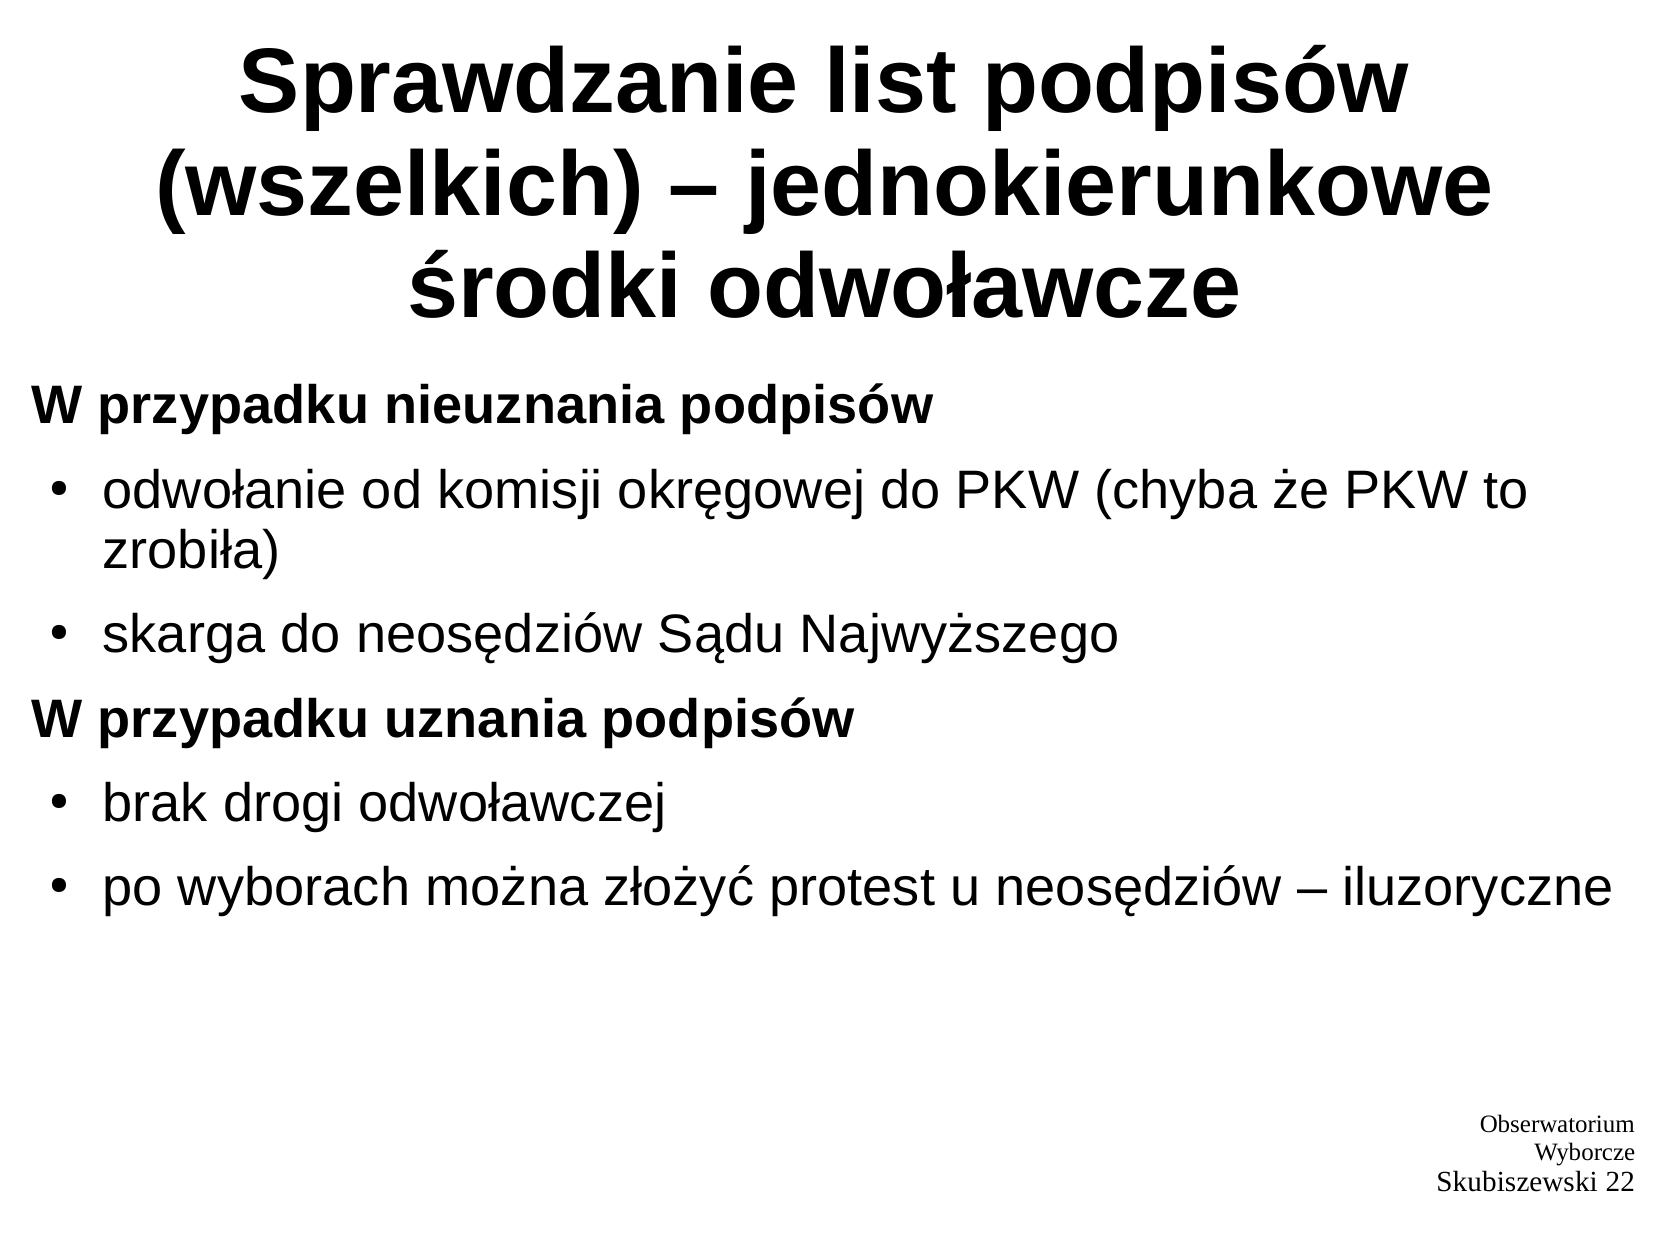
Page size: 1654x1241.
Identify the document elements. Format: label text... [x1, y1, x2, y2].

title Sprawdzanie list podpisów (wszelkich) – jednokierunkowe środki odwoławcze [15, 30, 1636, 338]
list W przypadku nieuznania podpisów odwołanie od komisji okręgowej do PKW (chyba że PKW to zrobiła) skarga do neosędziów Sądu Najwyższego W przypadku uznania podpisów brak drogi odwoławczej po wyborach można złożyć protest u neosędziów – iluzoryczne [31, 375, 1622, 1231]
